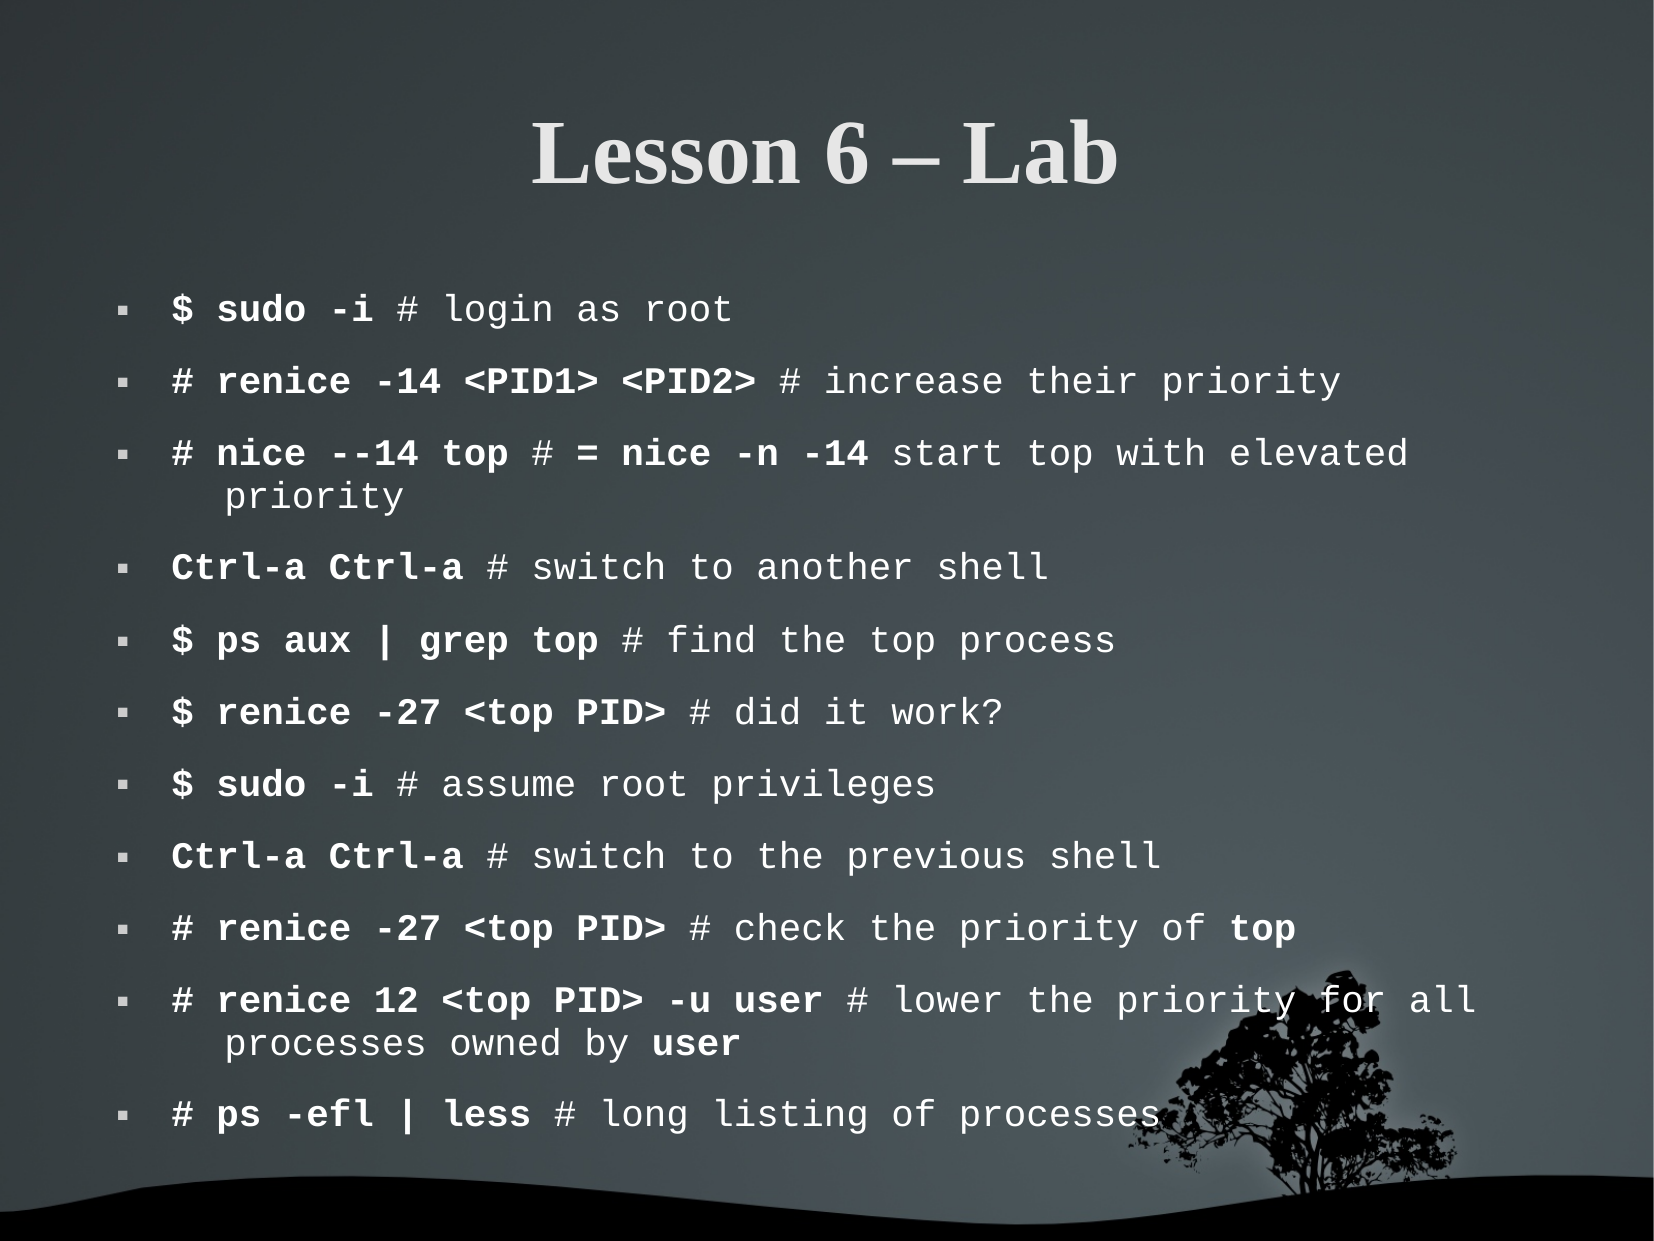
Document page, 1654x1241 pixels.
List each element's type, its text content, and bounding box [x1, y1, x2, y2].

picture [0, 0, 1654, 1241]
title Lesson 6 – Lab [82, 49, 1571, 257]
list $ sudo -i # login as root # renice -14 <PID1> <PID2> # increase their priority # nice --14 top # = nice -n -14 start top with elevated priority Ctrl-a Ctrl-a # switch to another shell $ ps aux | grep top # find the top process $ renice -27 <top PID> # did it work? $ sudo -i # assume root privileges Ctrl-a Ctrl-a # switch to the previous shell # renice -27 <top PID> # check the priority of top # renice 12 <top PID> -u user # lower the priority for all processes owned by user # ps -efl | less # long listing of processes [82, 290, 1571, 1109]
